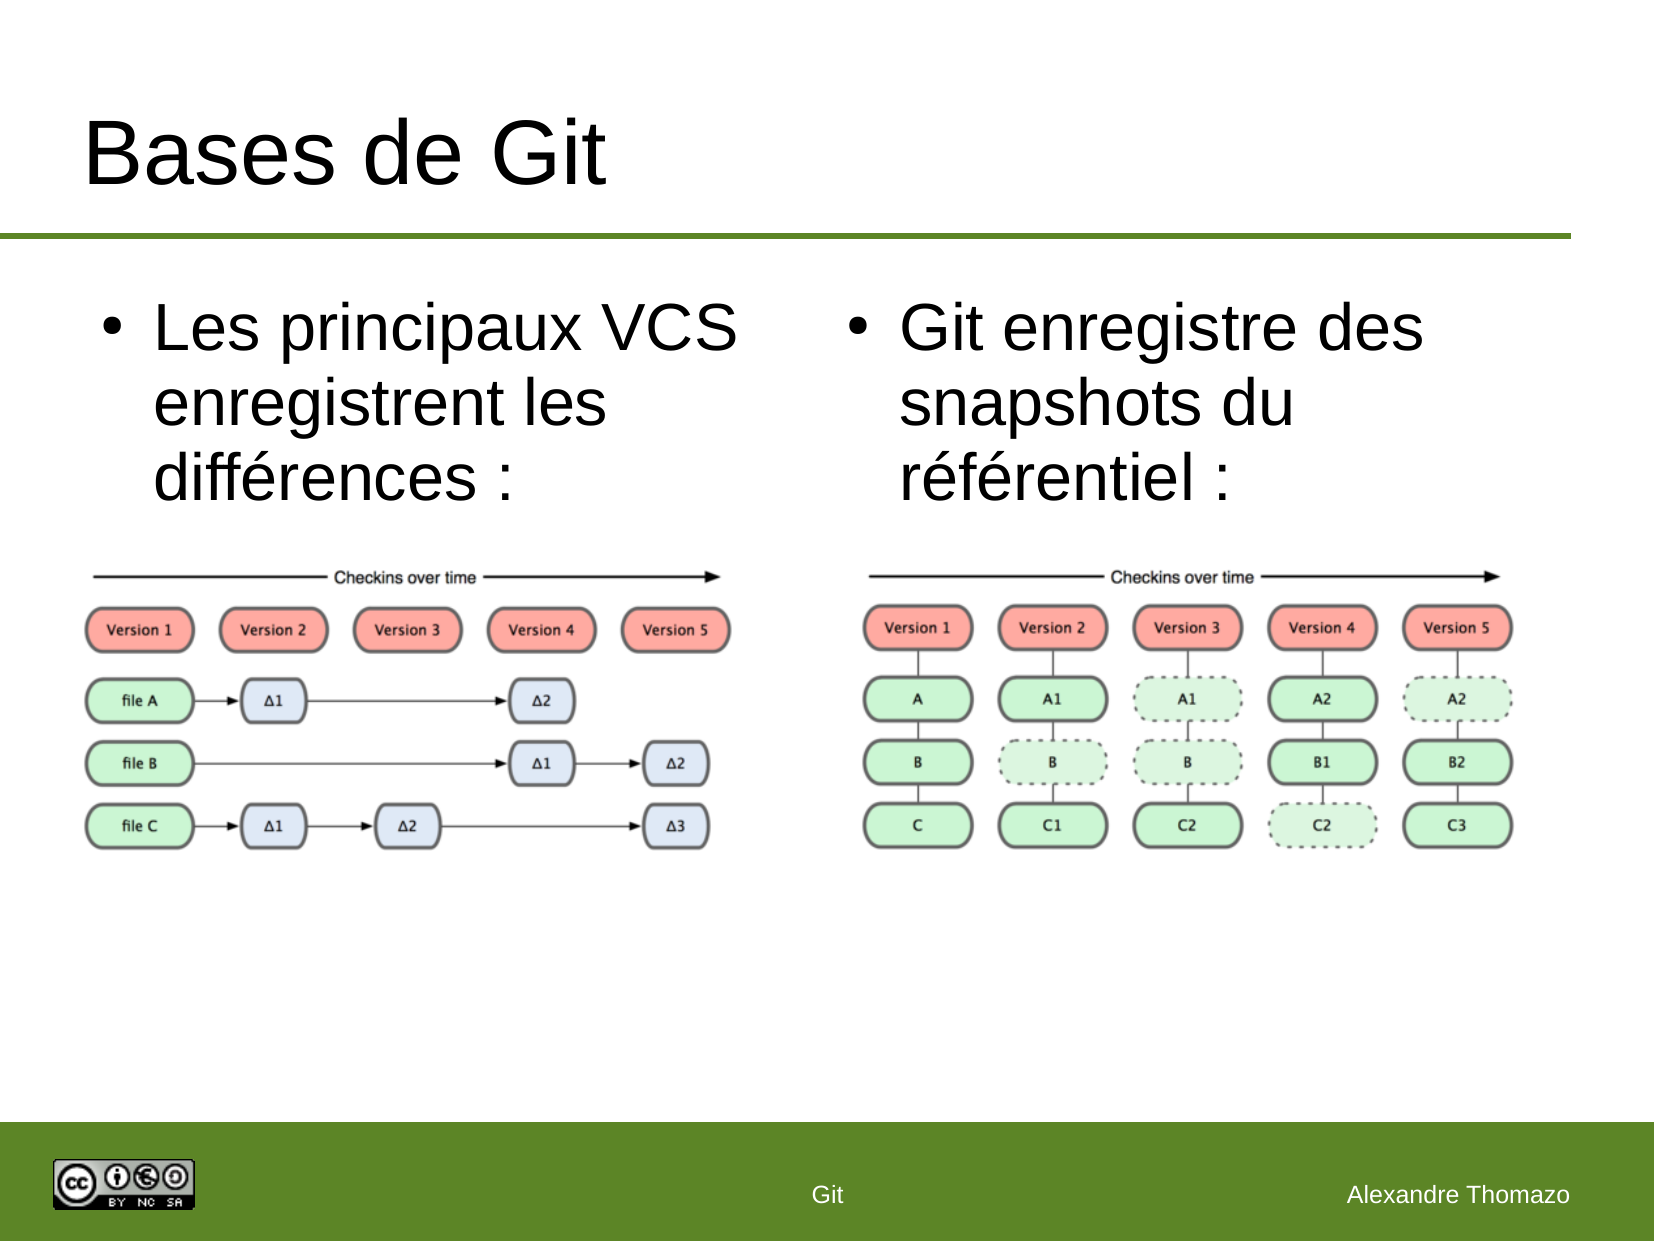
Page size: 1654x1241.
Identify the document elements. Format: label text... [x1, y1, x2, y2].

title Bases de Git [82, 49, 1571, 257]
list Git enregistre des snapshots du référentiel : [828, 290, 1539, 1010]
picture [53, 1159, 195, 1210]
picture [82, 560, 733, 851]
picture [860, 559, 1515, 851]
list Les principaux VCS enregistrent les différences : [82, 290, 793, 1010]
